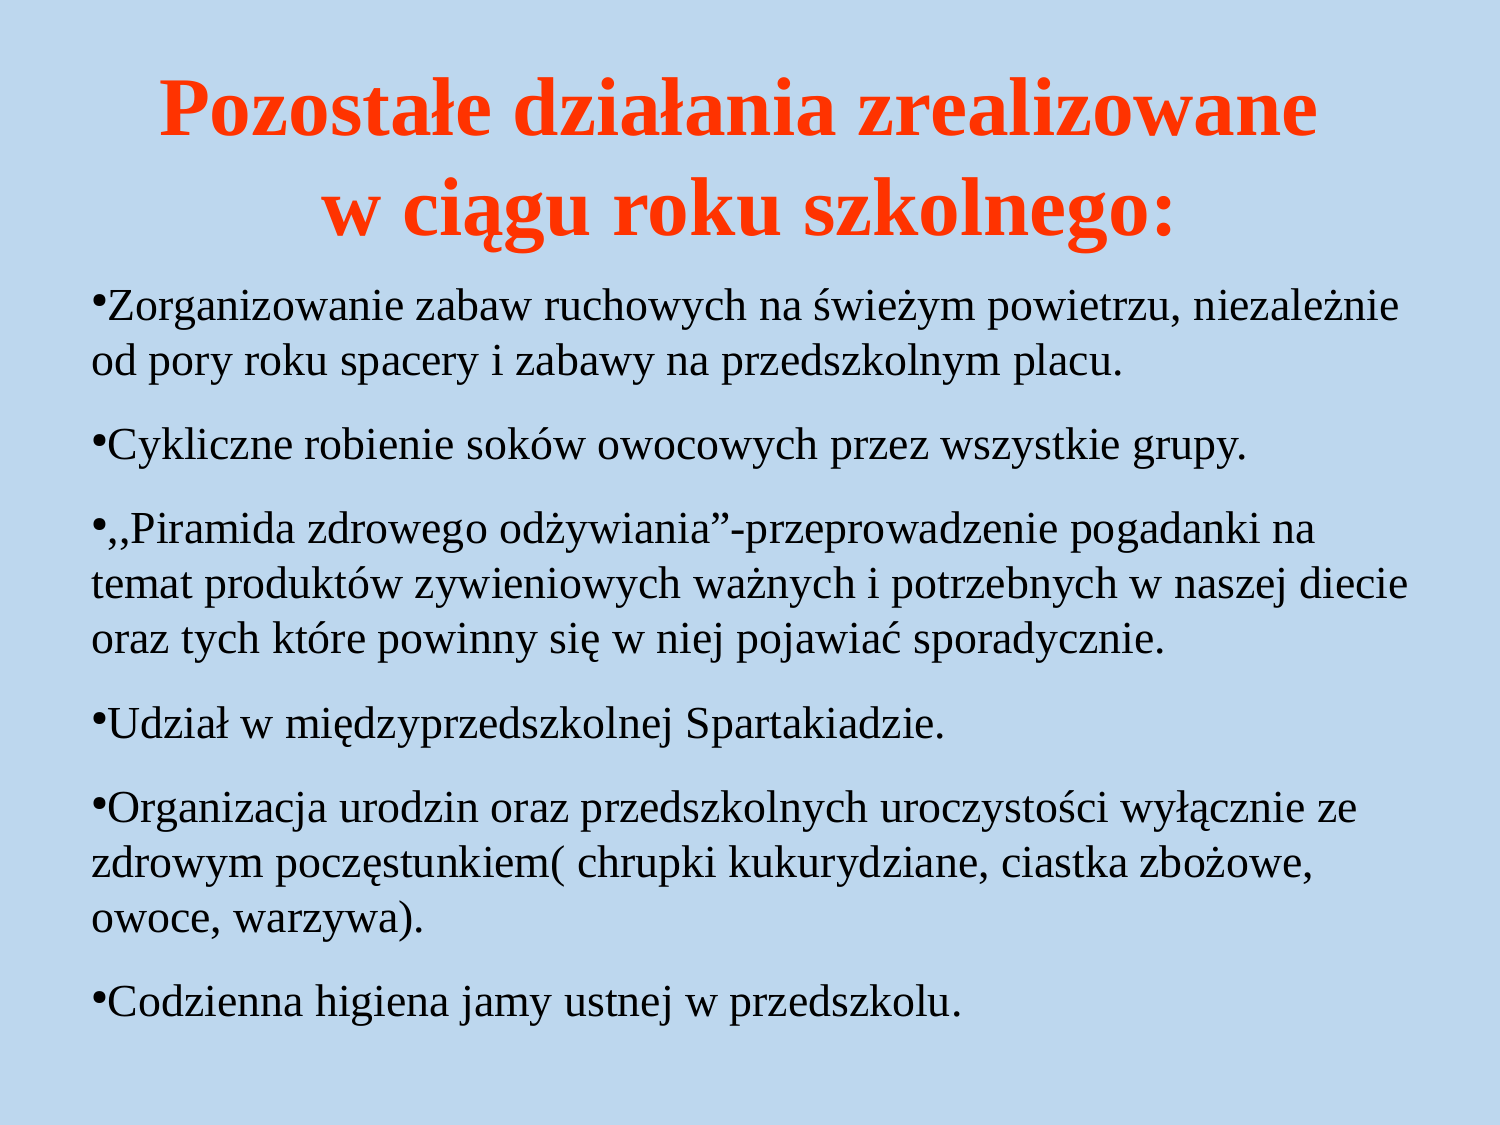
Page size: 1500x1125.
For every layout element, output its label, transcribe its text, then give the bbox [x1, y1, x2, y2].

list Zorganizowanie zabaw ruchowych na świeżym powietrzu, niezależnie od pory roku spacery i zabawy na przedszkolnym placu. Cykliczne robienie soków owocowych przez wszystkie grupy. ,,Piramida zdrowego odżywiania”-przeprowadzenie pogadanki na temat produktów zywieniowych ważnych i potrzebnych w naszej diecie oraz tych które powinny się w niej pojawiać sporadycznie. Udział w międzyprzedszkolnej Spartakiadzie. Organizacja urodzin oraz przedszkolnych uroczystości wyłącznie ze zdrowym poczęstunkiem( chrupki kukurydziane, ciastka zbożowe, owoce, warzywa). Codzienna higiena jamy ustnej w przedszkolu. [76, 267, 1427, 1125]
title Pozostałe działania zrealizowane w ciągu roku szkolnego: [75, 45, 1425, 233]
